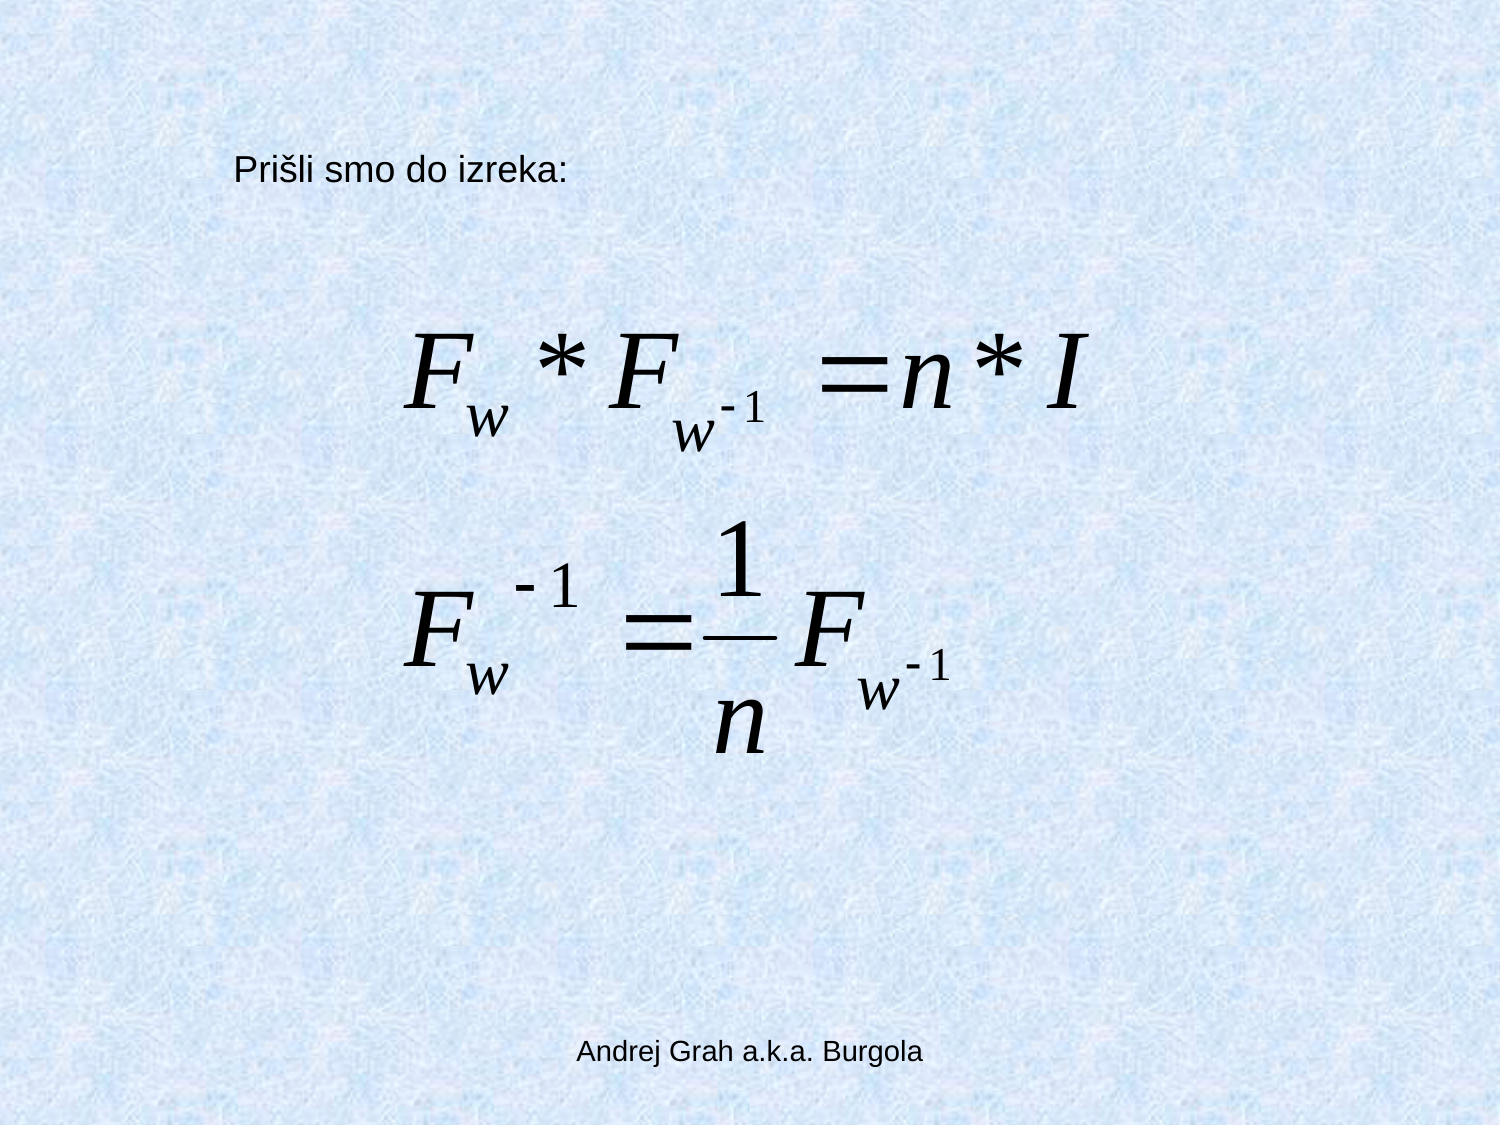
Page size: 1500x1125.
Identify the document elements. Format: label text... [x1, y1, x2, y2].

picture [0, 0, 1500, 1125]
text_box Prišli smo do izreka: [218, 137, 1199, 198]
chart [383, 302, 1117, 775]
text_box Andrej Grah a.k.a. Burgola [512, 1024, 988, 1103]
